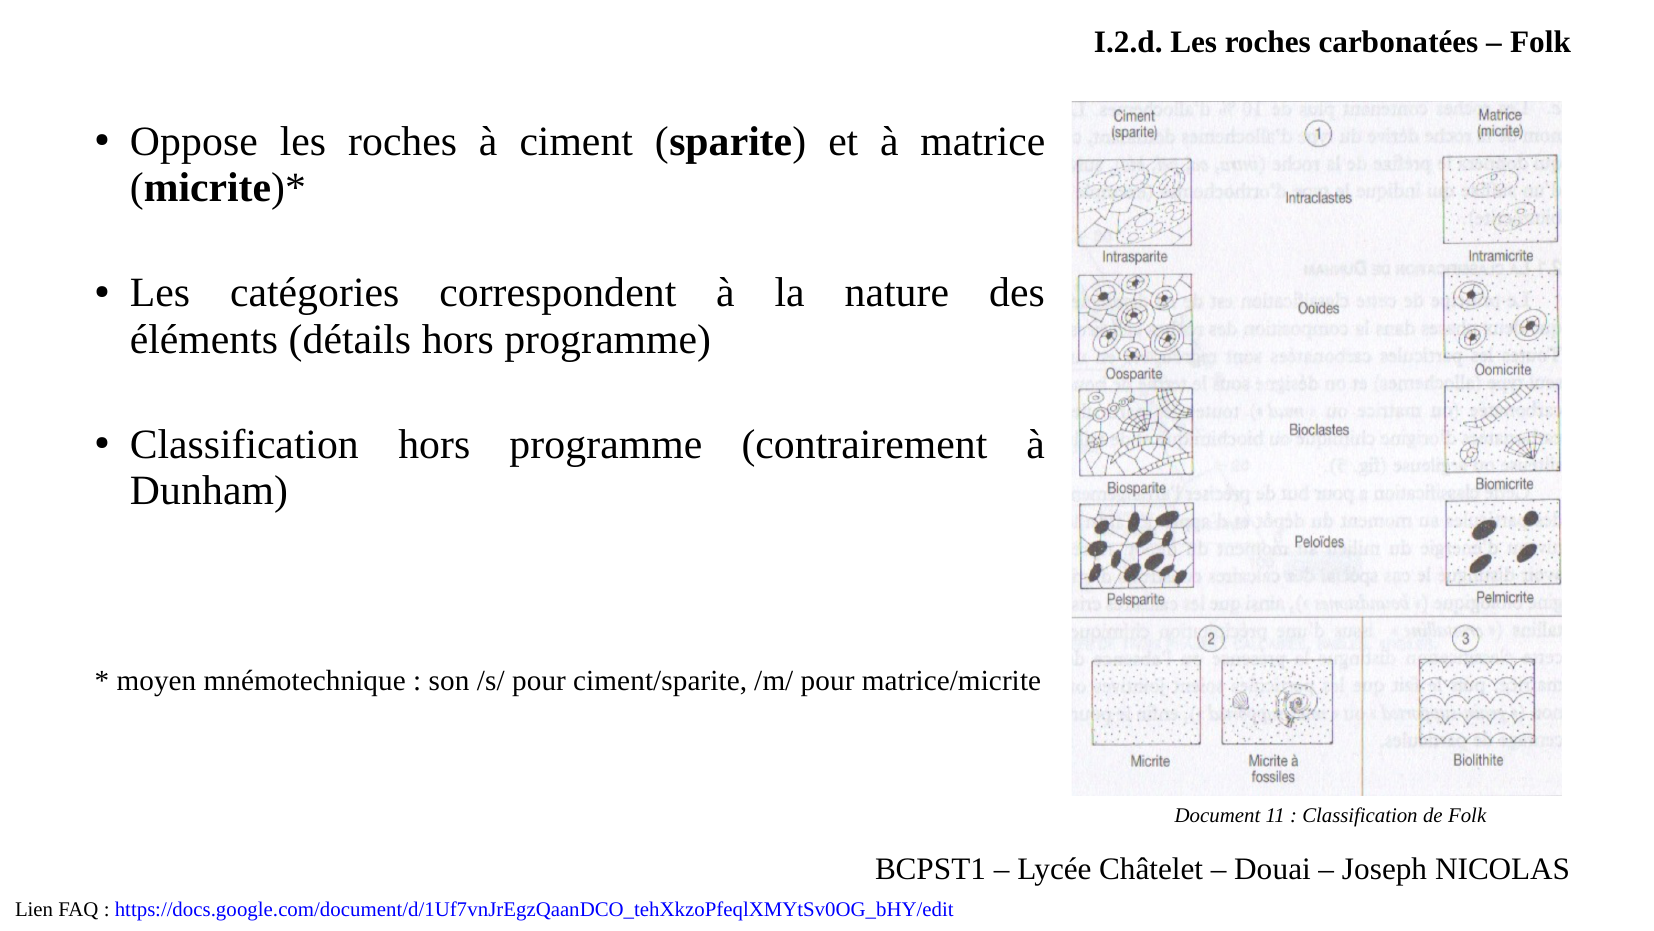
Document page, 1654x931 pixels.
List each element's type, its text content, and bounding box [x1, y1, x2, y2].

text_box Lien FAQ : https://docs.google.com/document/d/1Uf7vnJrEgzQaanDCO_tehXkzoPfeqlXMYtSv0OG_bHY/edit [0, 897, 993, 931]
text_box BCPST1 – Lycée Châtelet – Douai – Joseph NICOLAS [637, 832, 1571, 905]
picture [1071, 100, 1562, 796]
text_box Oppose les roches à ciment (sparite) et à matrice (micrite)* Les catégories correspondent à la nature des éléments (détails hors programme) Classification hors programme (contrairement à Dunham) * moyen mnémotechnique : son /s/ pour ciment/sparite, /m/ pour matrice/micrite [94, 118, 1046, 697]
text_box Document 11 : Classification de Folk [1162, 804, 1499, 858]
text_box I.2.d. Les roches carbonatées – Folk [637, 5, 1572, 78]
